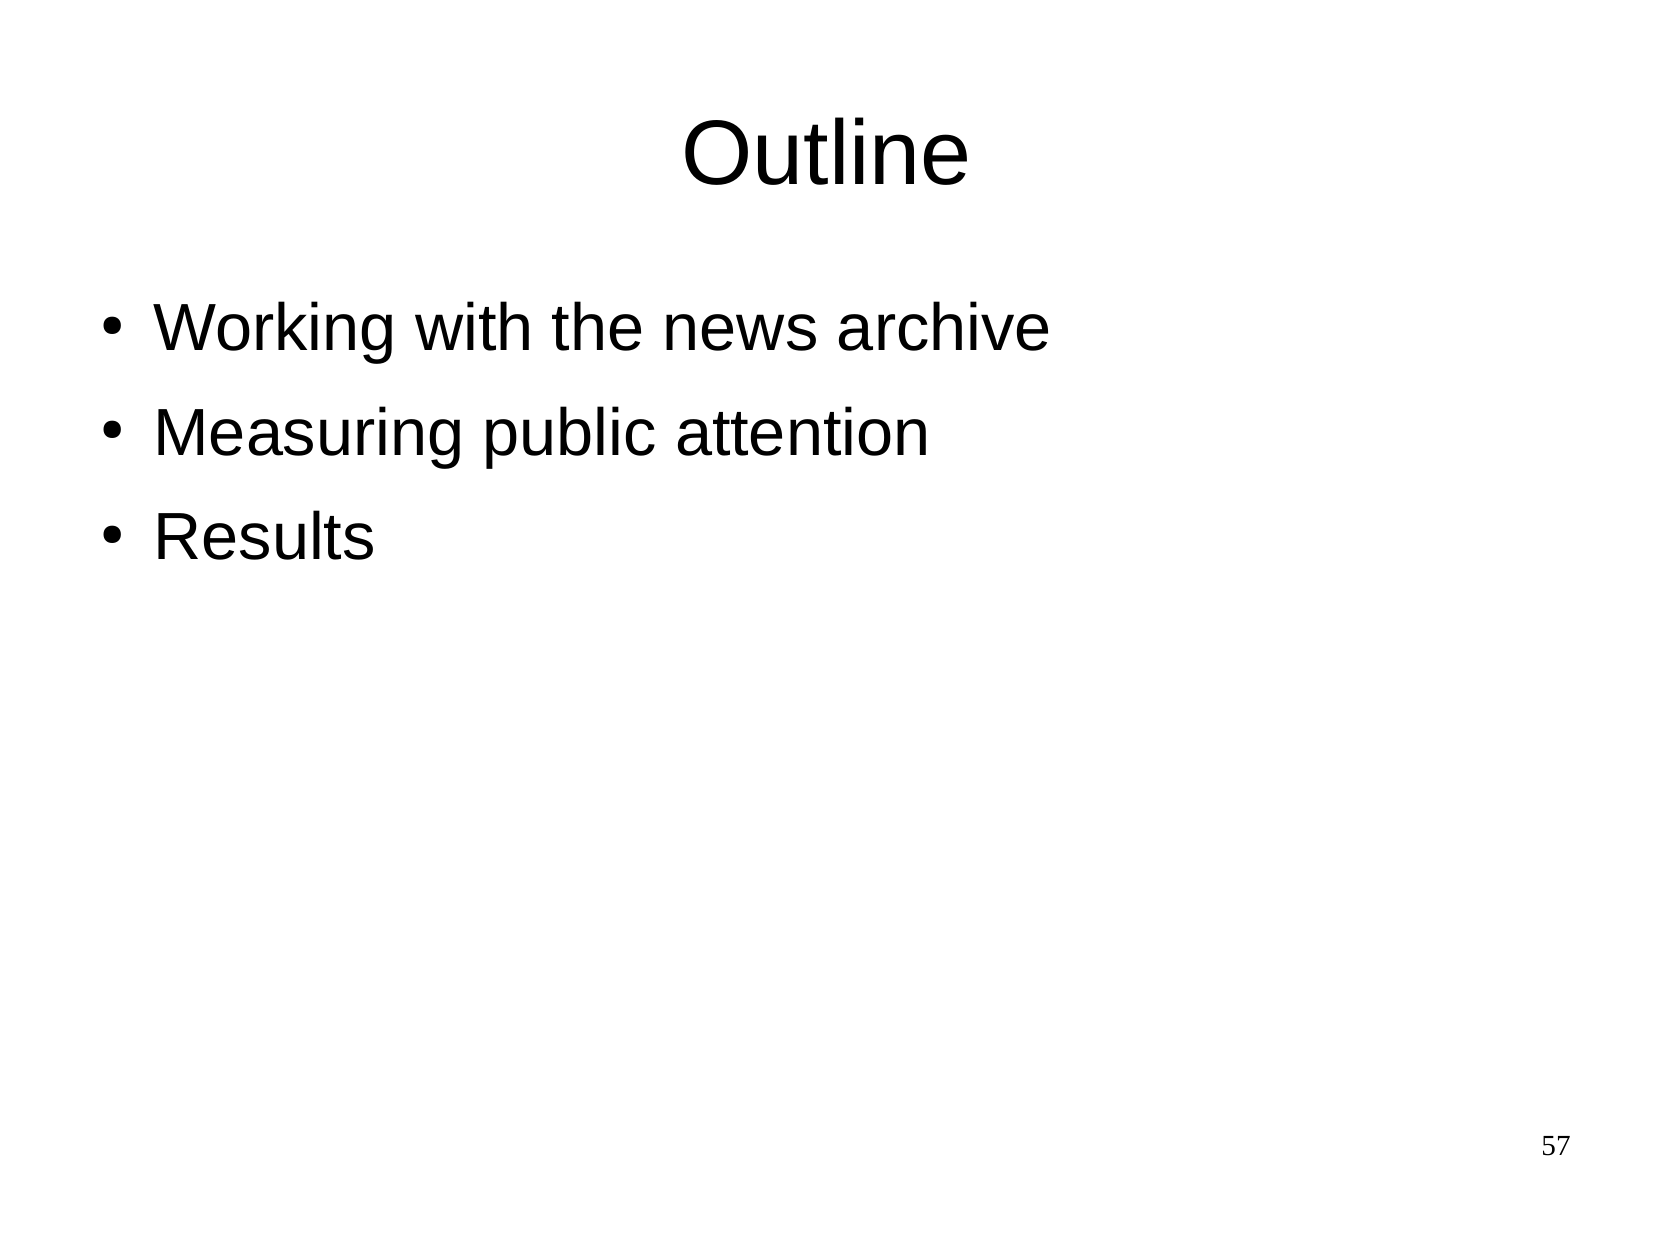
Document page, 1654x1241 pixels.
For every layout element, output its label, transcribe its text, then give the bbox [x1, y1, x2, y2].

list Working with the news archive Measuring public attention Results [82, 290, 1571, 1010]
title Outline [82, 49, 1571, 257]
